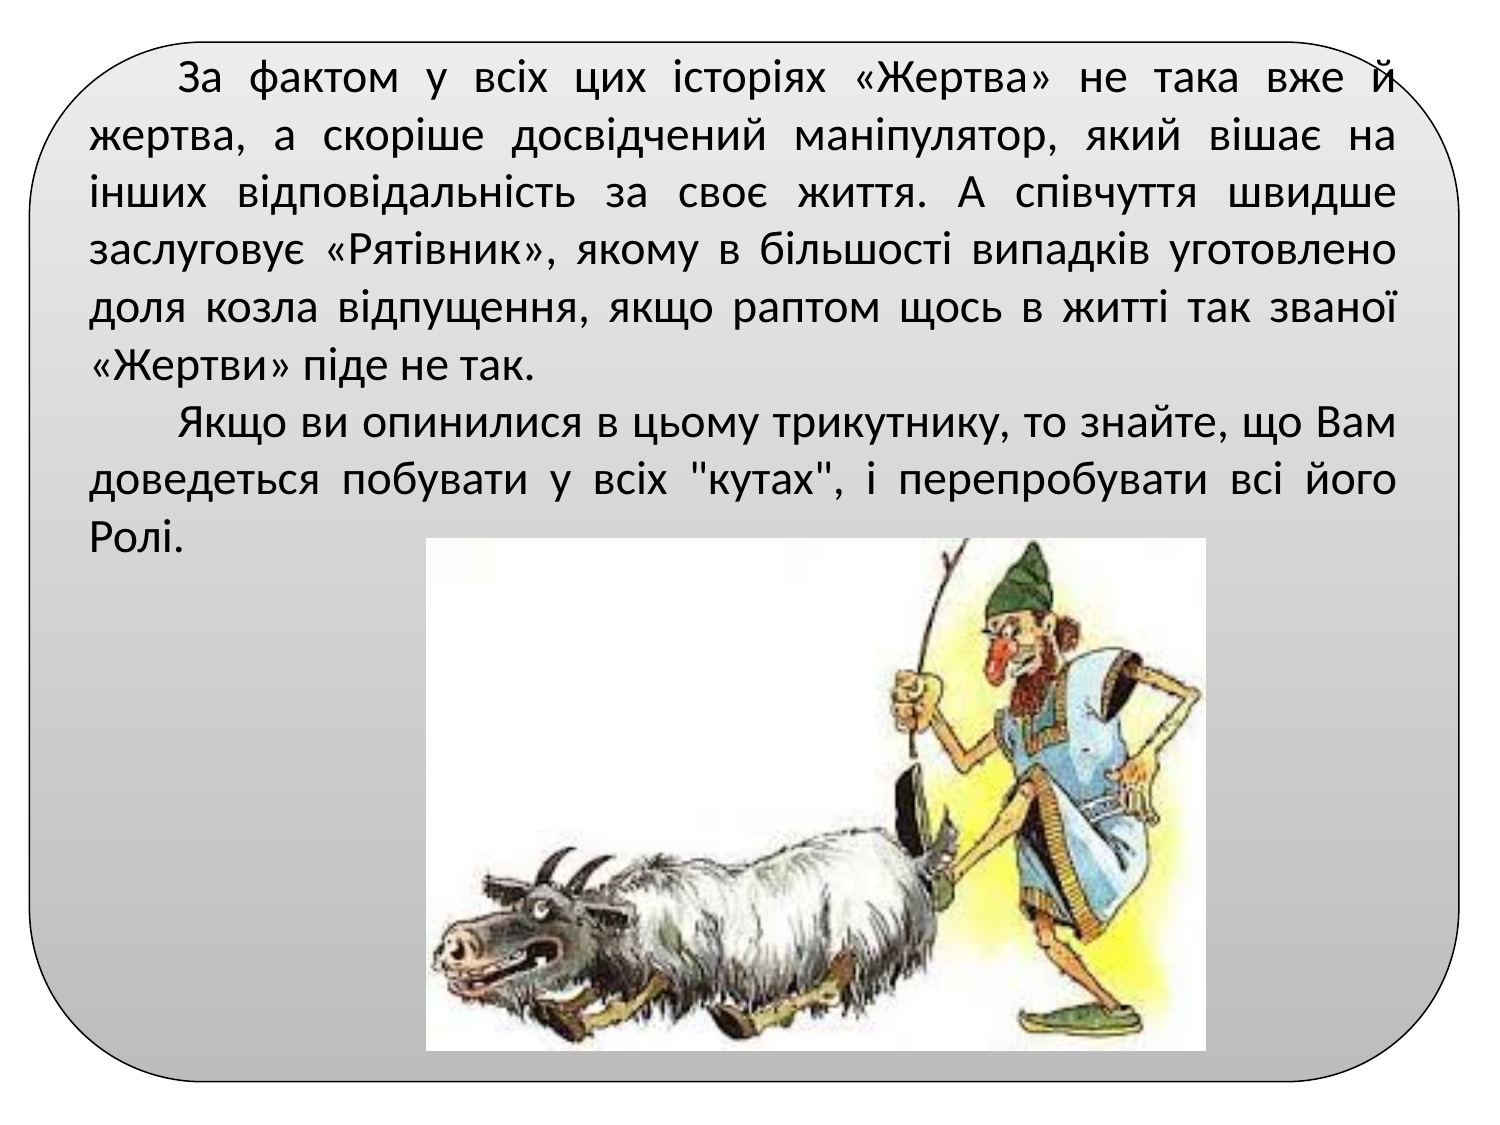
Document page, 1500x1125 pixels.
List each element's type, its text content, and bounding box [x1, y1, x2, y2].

text_box За фактом у всіх цих історіях «Жертва» не така вже й жертва, а скоріше досвідчений маніпулятор, який вішає на інших відповідальність за своє життя. А співчуття швидше заслуговує «Рятівник», якому в більшості випадків уготовлено доля козла відпущення, якщо раптом щось в житті так званої «Жертви» піде не так. Якщо ви опинилися в цьому трикутнику, то знайте, що Вам доведеться побувати у всіх "кутах", і перепробувати всі його Ролі. [29, 42, 1459, 1082]
picture [426, 538, 1206, 1052]
